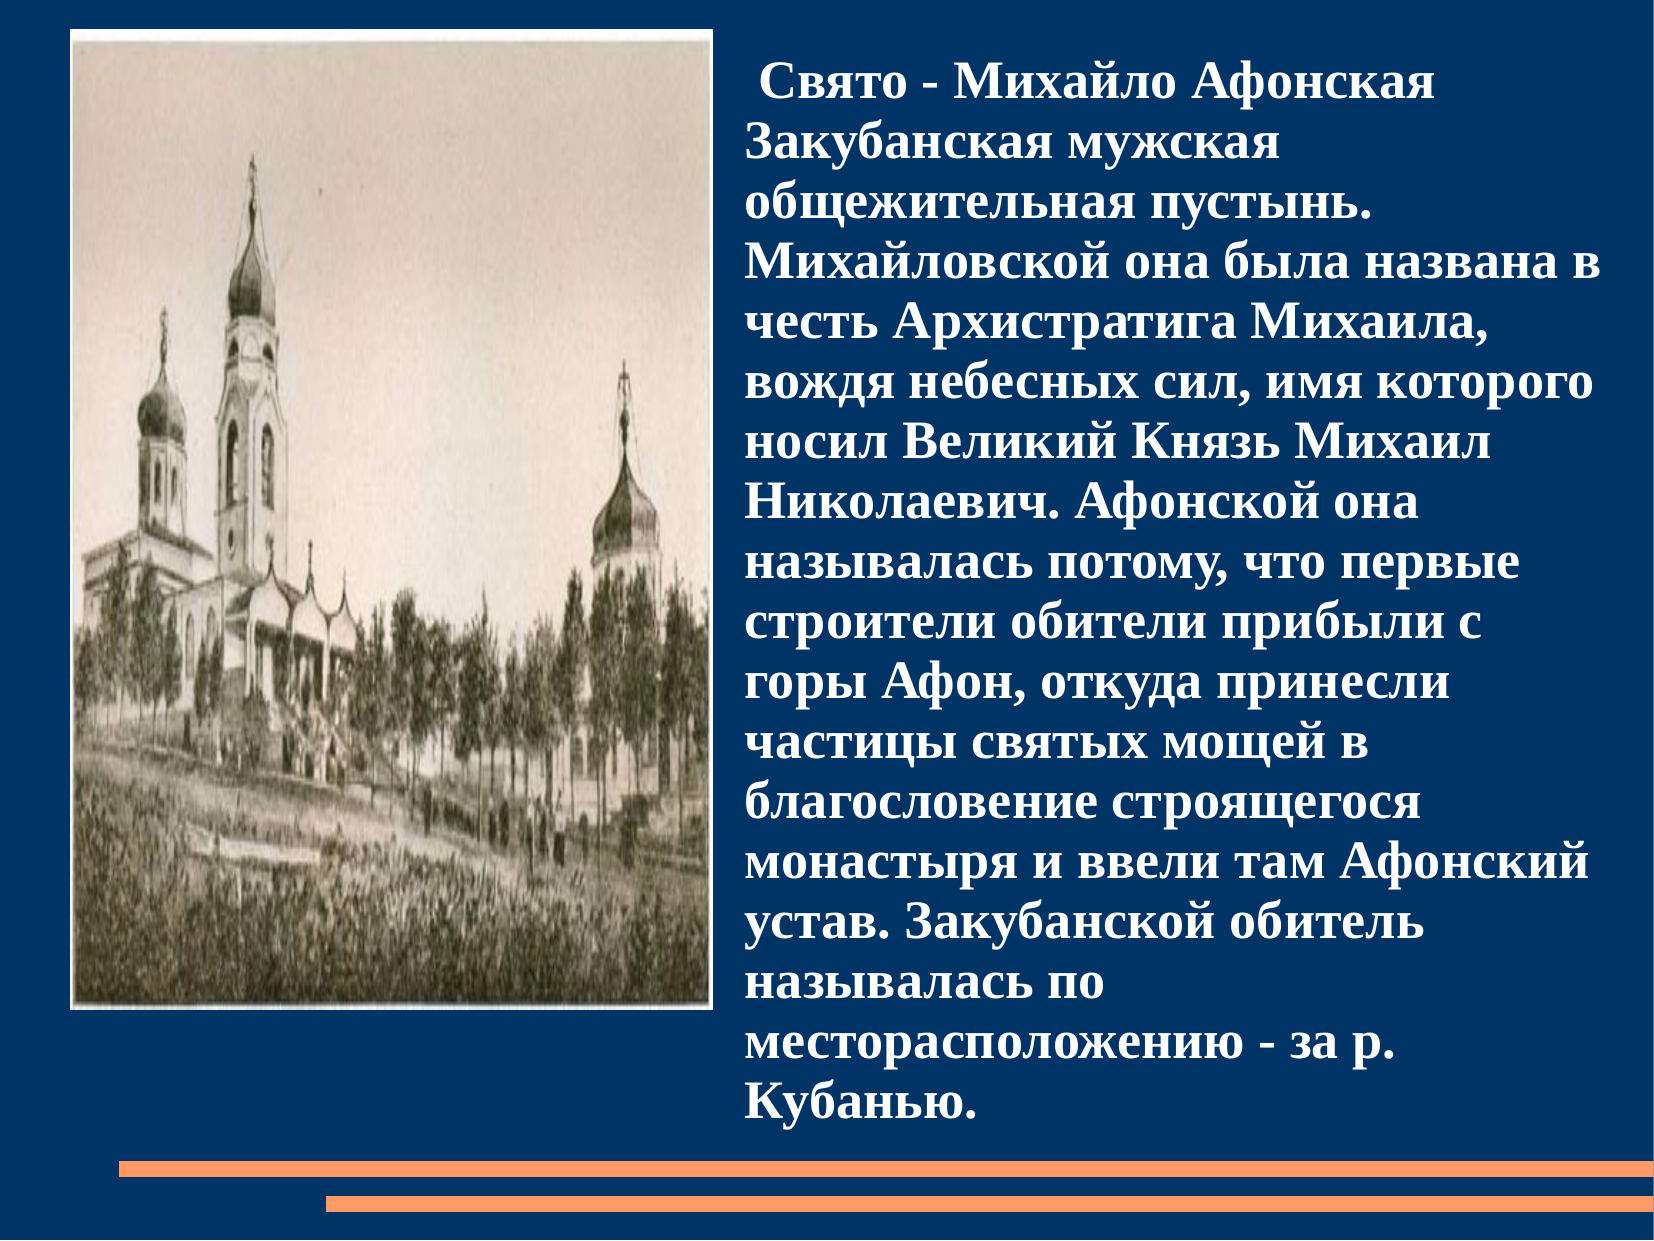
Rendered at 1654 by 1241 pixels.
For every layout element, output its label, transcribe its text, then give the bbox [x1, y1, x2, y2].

picture [70, 29, 713, 1010]
text_box Свято - Михайло Афонская Закубанская мужская общежительная пустынь. Михайловской она была названа в честь Архистратига Михаила, вождя небесных сил, имя которого носил Великий Князь Михаил Николаевич. Афонской она называлась потому, что первые строители обители прибыли с горы Афон, откуда принесли частицы святых мощей в благословение строящегося монастыря и ввели там Афонский устав. Закубанской обитель называлась по месторасположению - за р. Кубанью. [730, 42, 1631, 1161]
